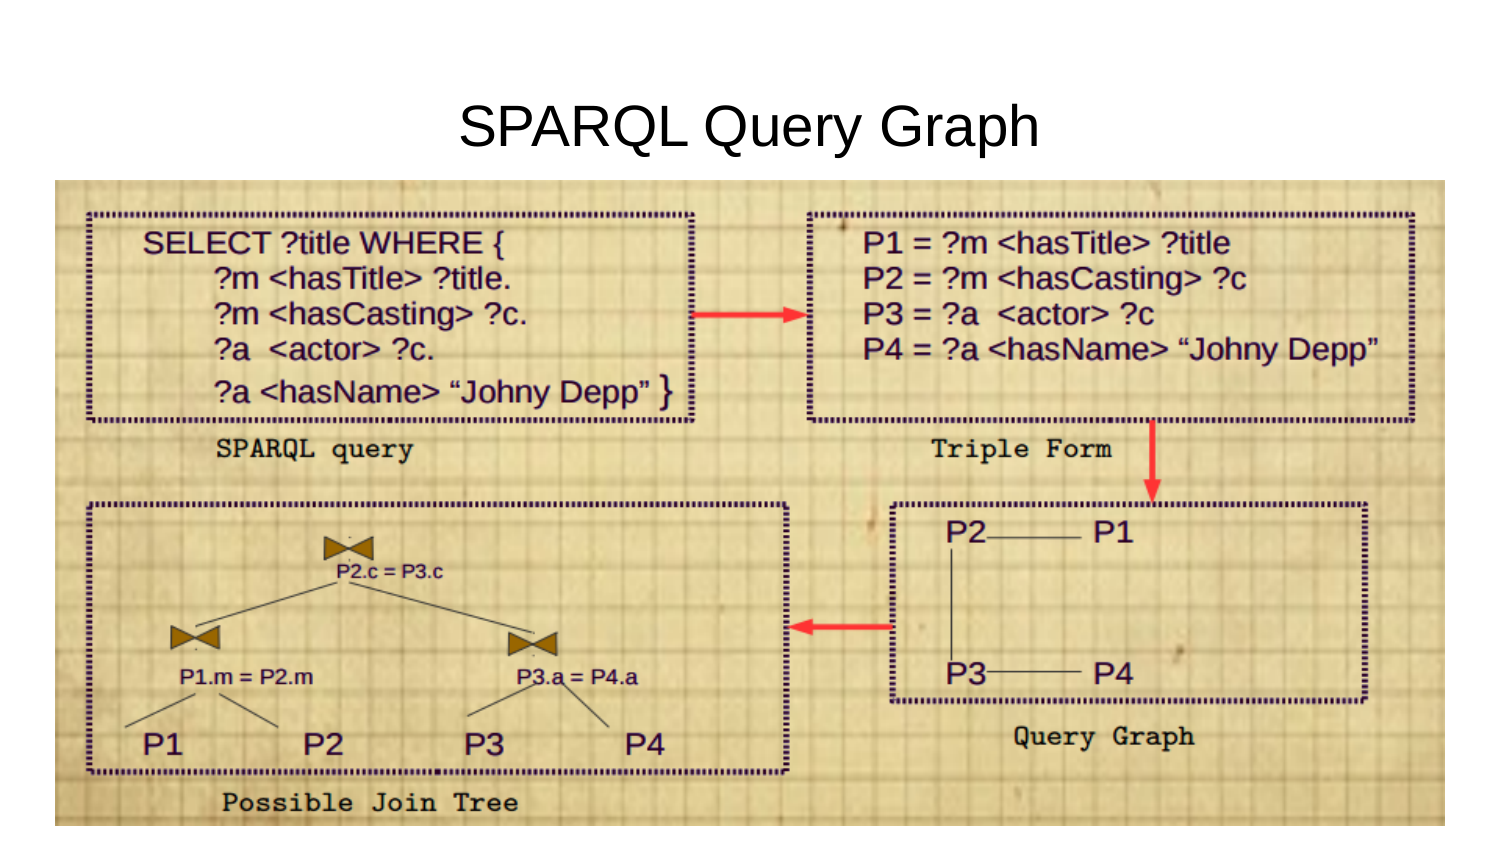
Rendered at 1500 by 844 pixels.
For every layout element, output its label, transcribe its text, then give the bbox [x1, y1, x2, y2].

text_box SPARQL Query Graph [51, 72, 1449, 167]
picture [55, 180, 1445, 826]
